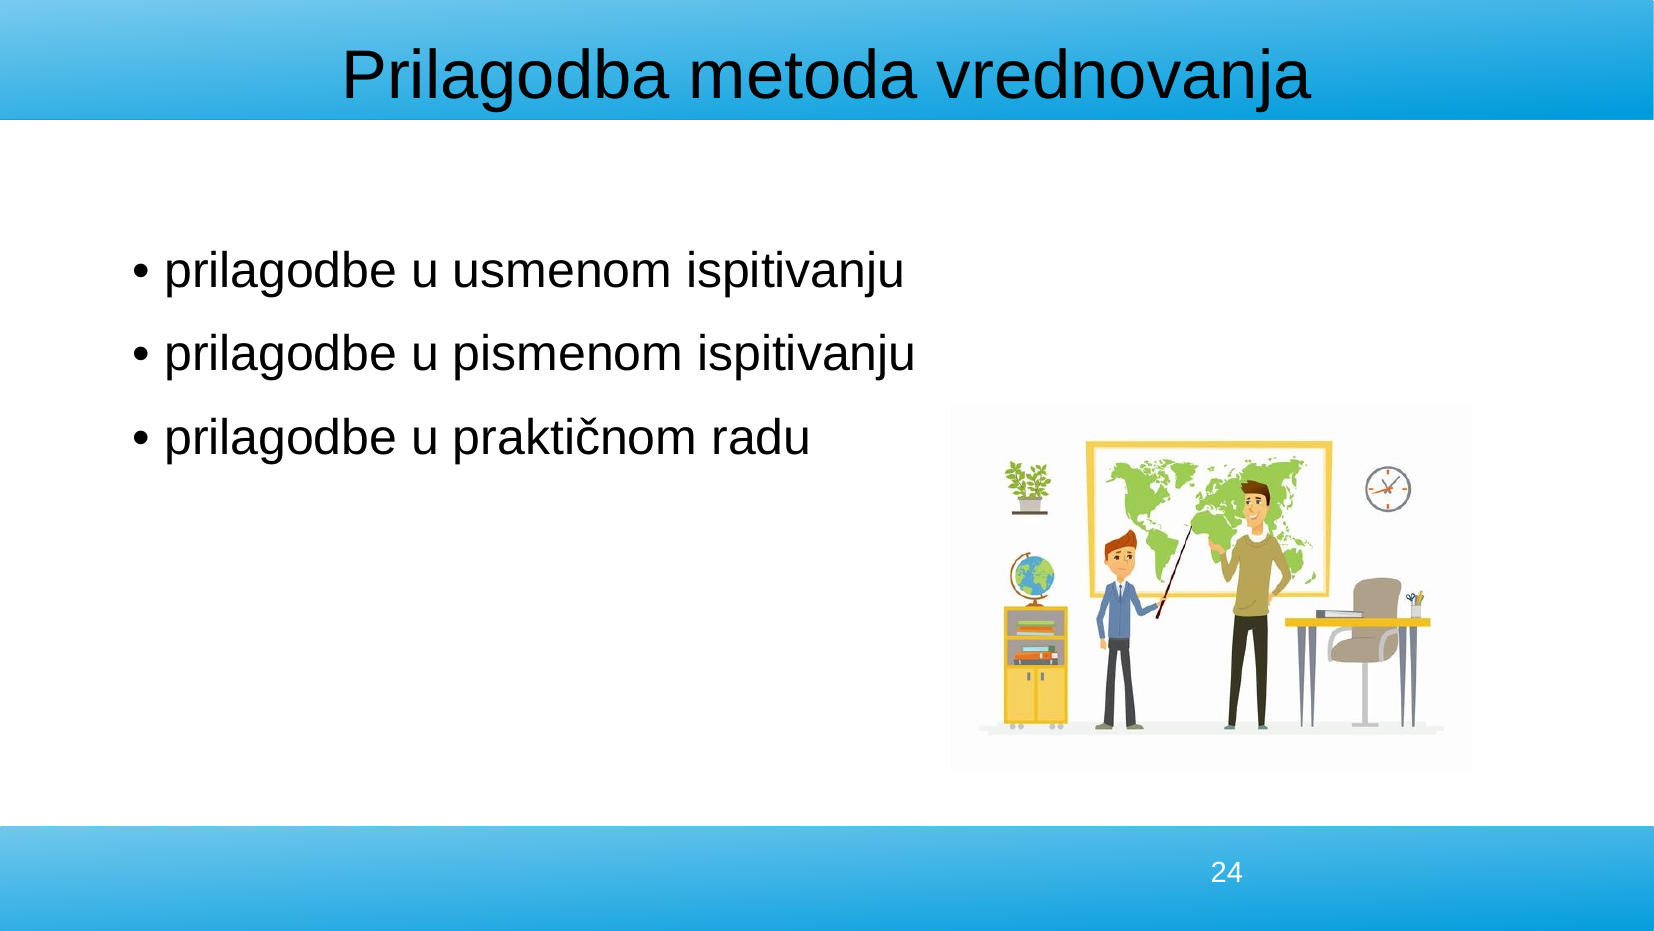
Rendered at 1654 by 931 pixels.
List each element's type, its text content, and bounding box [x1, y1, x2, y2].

picture [950, 404, 1472, 772]
text_box [1210, 856, 1595, 916]
text_box • prilagodbe u usmenom ispitivanju • prilagodbe u pismenom ispitivanju • prilagodbe u praktičnom radu [118, 206, 1403, 810]
title Prilagodba metoda vrednovanja [59, 29, 1595, 108]
